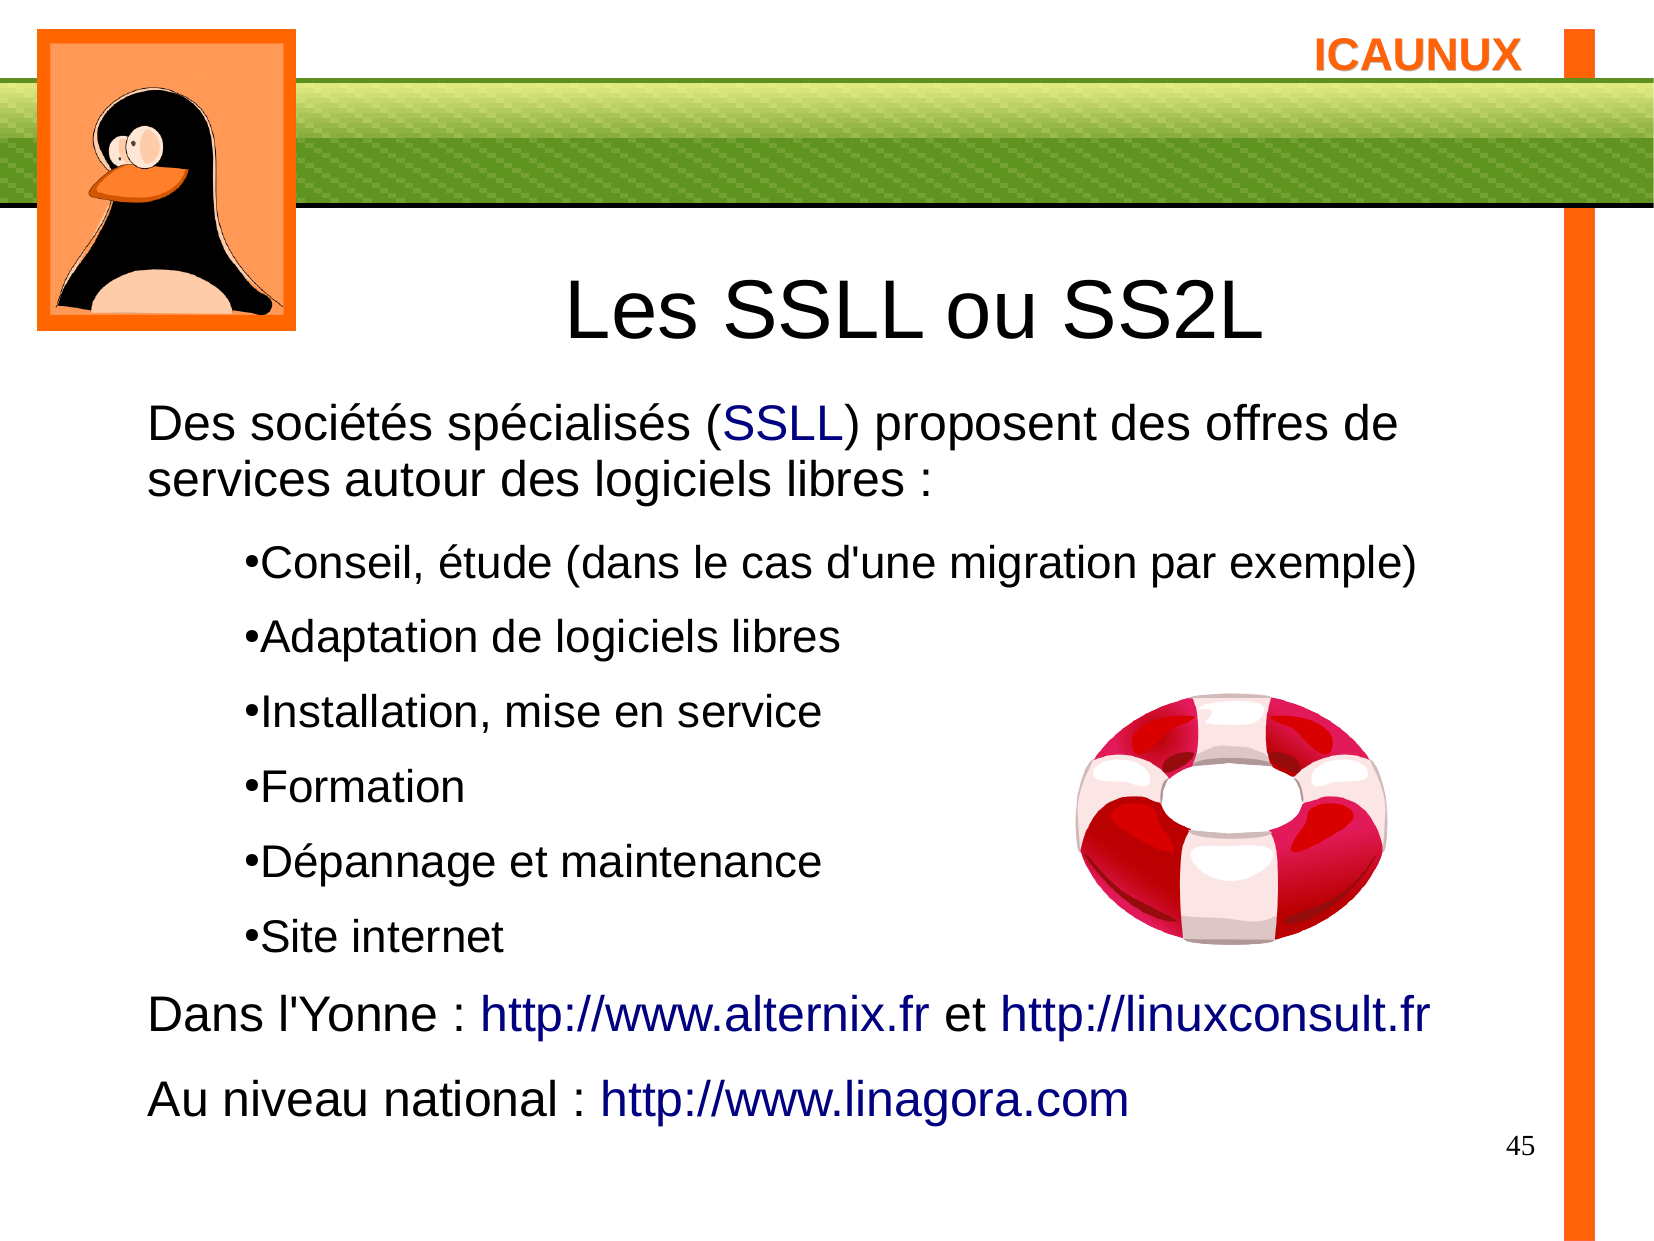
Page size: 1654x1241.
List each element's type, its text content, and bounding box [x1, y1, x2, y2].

picture [1075, 693, 1388, 945]
picture [0, 29, 1654, 331]
list Des sociétés spécialisés (SSLL) proposent des offres de services autour des logiciels libres : Conseil, étude (dans le cas d'une migration par exemple) Adaptation de logiciels libres Installation, mise en service Formation Dépannage et maintenance Site internet Dans l'Yonne : http://www.alternix.fr et http://linuxconsult.fr Au niveau national : http://www.linagora.com [147, 395, 1571, 1187]
title Les SSLL ou SS2L [324, 235, 1506, 384]
